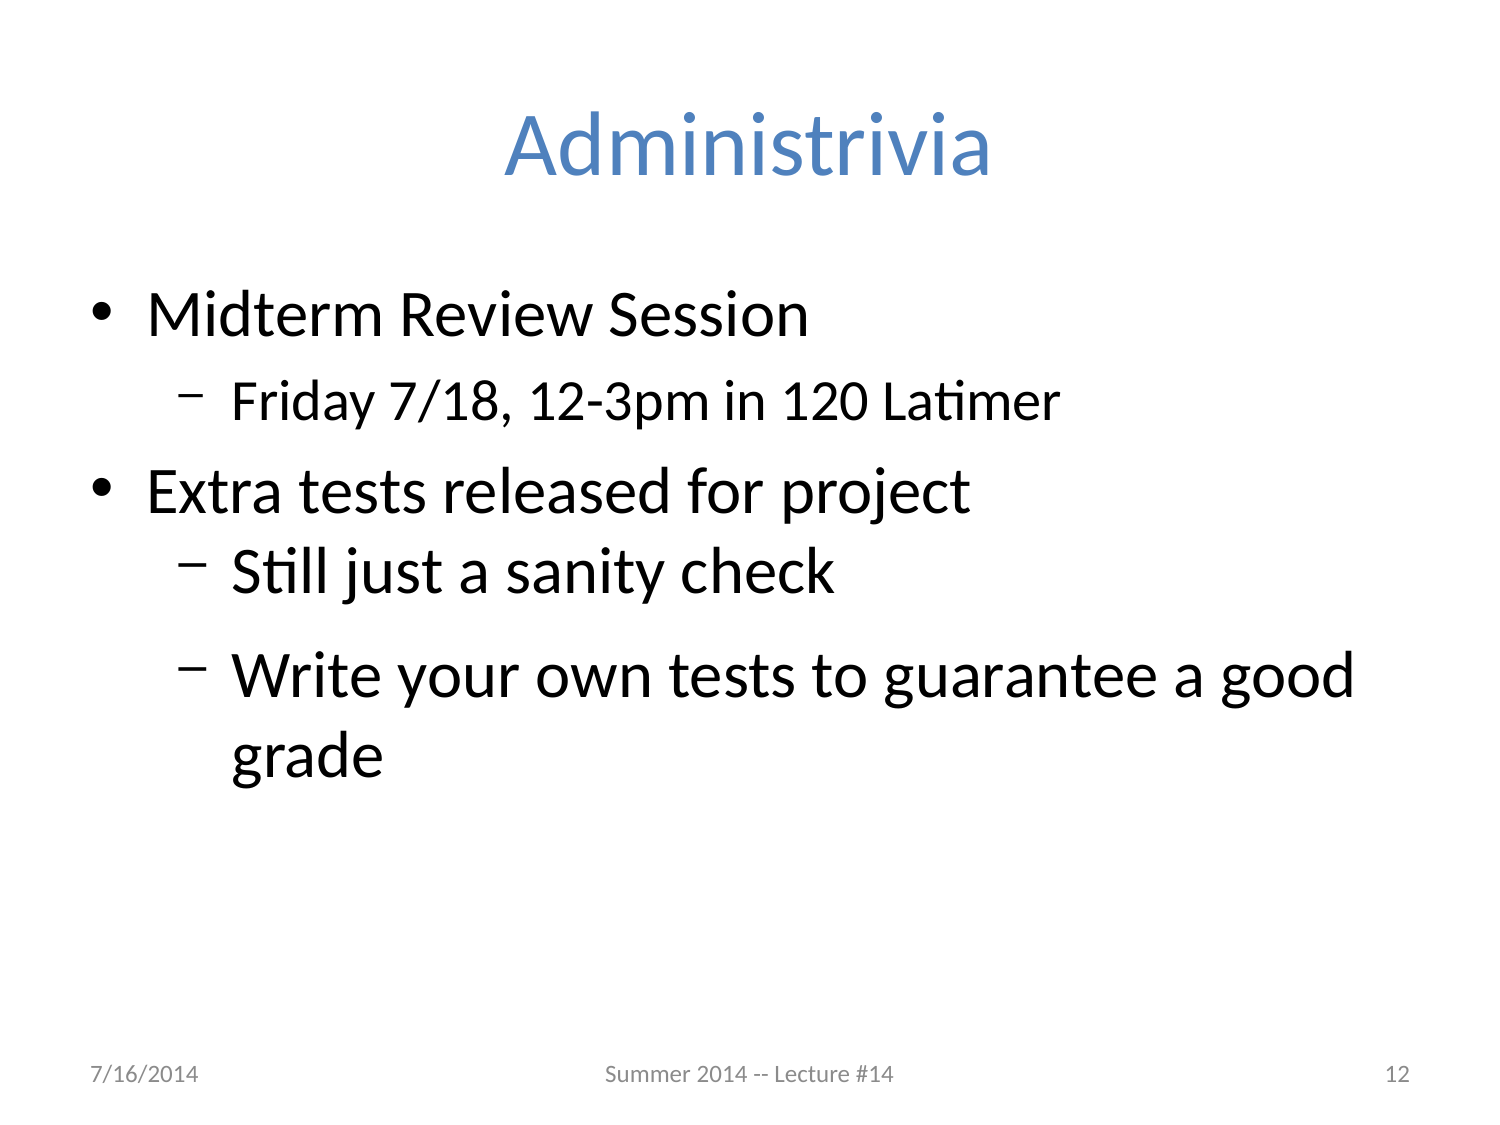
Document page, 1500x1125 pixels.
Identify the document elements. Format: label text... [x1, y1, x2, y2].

list Midterm Review Session Friday 7/18, 12-3pm in 120 Latimer Extra tests released for project Still just a sanity check Write your own tests to guarantee a good grade [75, 262, 1425, 1073]
footer Summer 2014 -- Lecture #14 [512, 1042, 988, 1103]
slide_number <number> [1074, 1042, 1425, 1103]
title Administrivia [75, 45, 1425, 233]
slide_number 7/16/2014 [75, 1042, 425, 1103]
